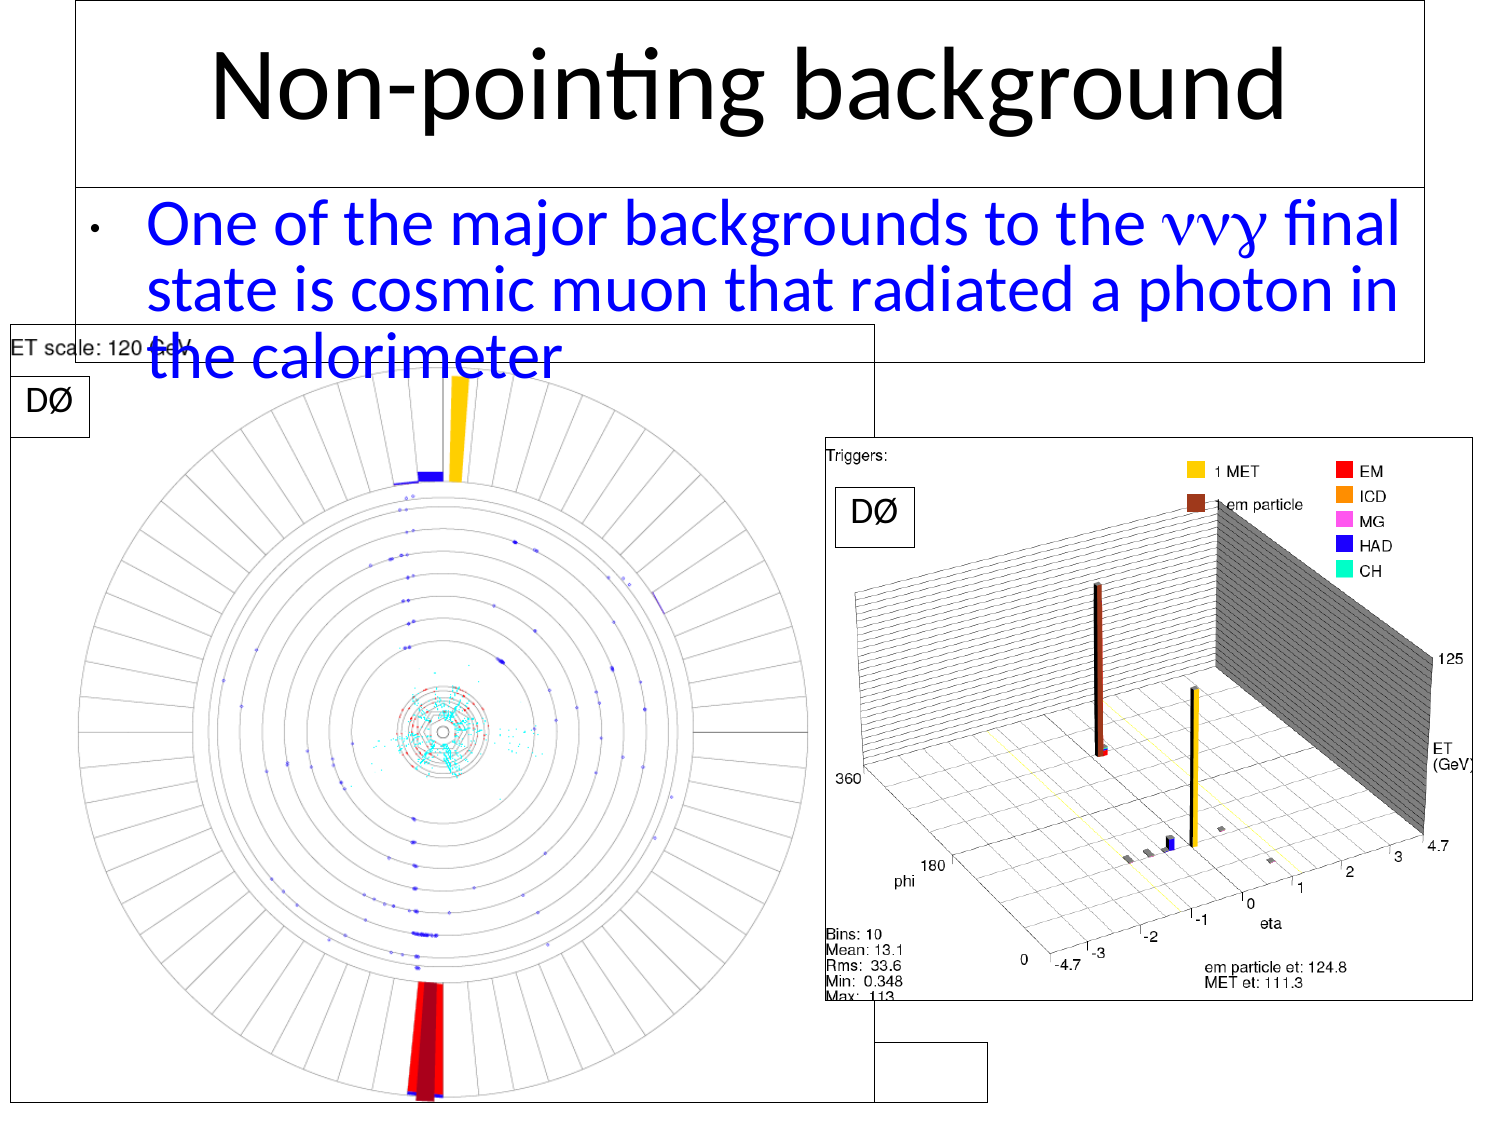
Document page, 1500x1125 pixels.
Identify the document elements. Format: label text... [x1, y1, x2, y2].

text_box DØ [10, 376, 90, 438]
text_box DØ [835, 487, 915, 548]
picture [10, 324, 1473, 1103]
list One of the major backgrounds to the nng final state is cosmic muon that radiated a photon in the calorimeter [75, 187, 1425, 363]
picture [287, 364, 301, 374]
title Non-pointing background [75, 0, 1425, 187]
picture [334, 363, 353, 374]
